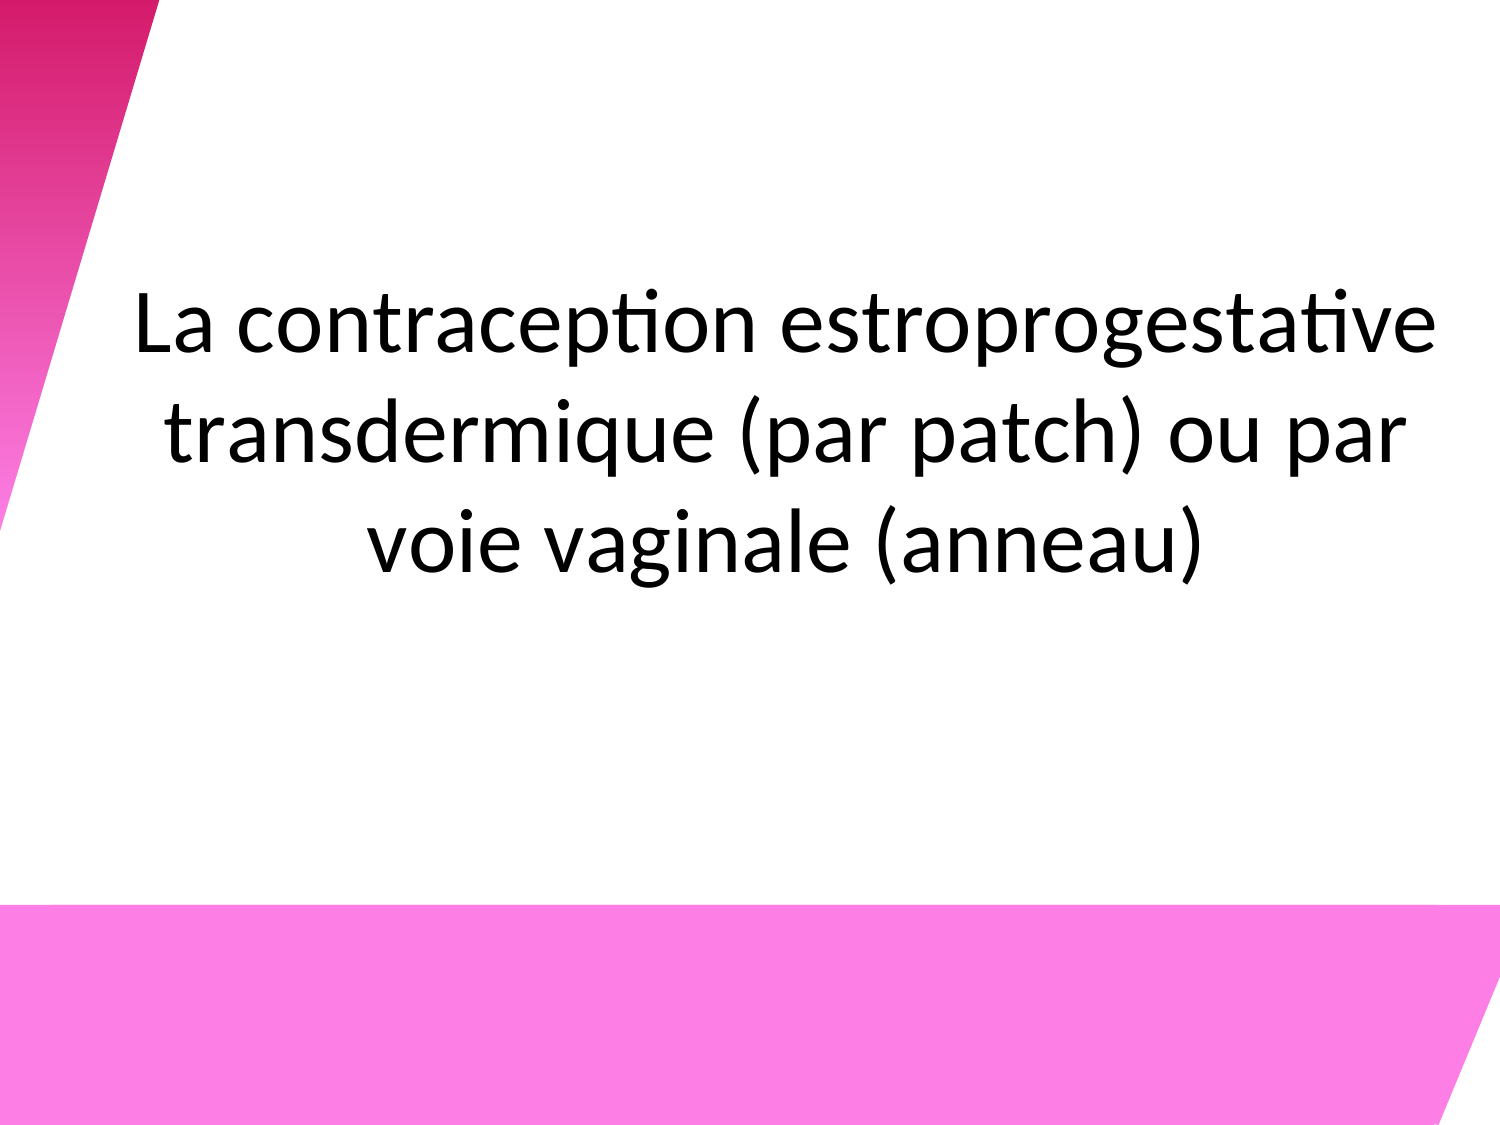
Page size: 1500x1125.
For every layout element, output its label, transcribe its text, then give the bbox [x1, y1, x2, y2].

title La contraception estroprogestative transdermique (par patch) ou par voie vaginale (anneau) [112, 253, 1463, 599]
text_box [0, 904, 1500, 1125]
text_box [0, 0, 160, 532]
